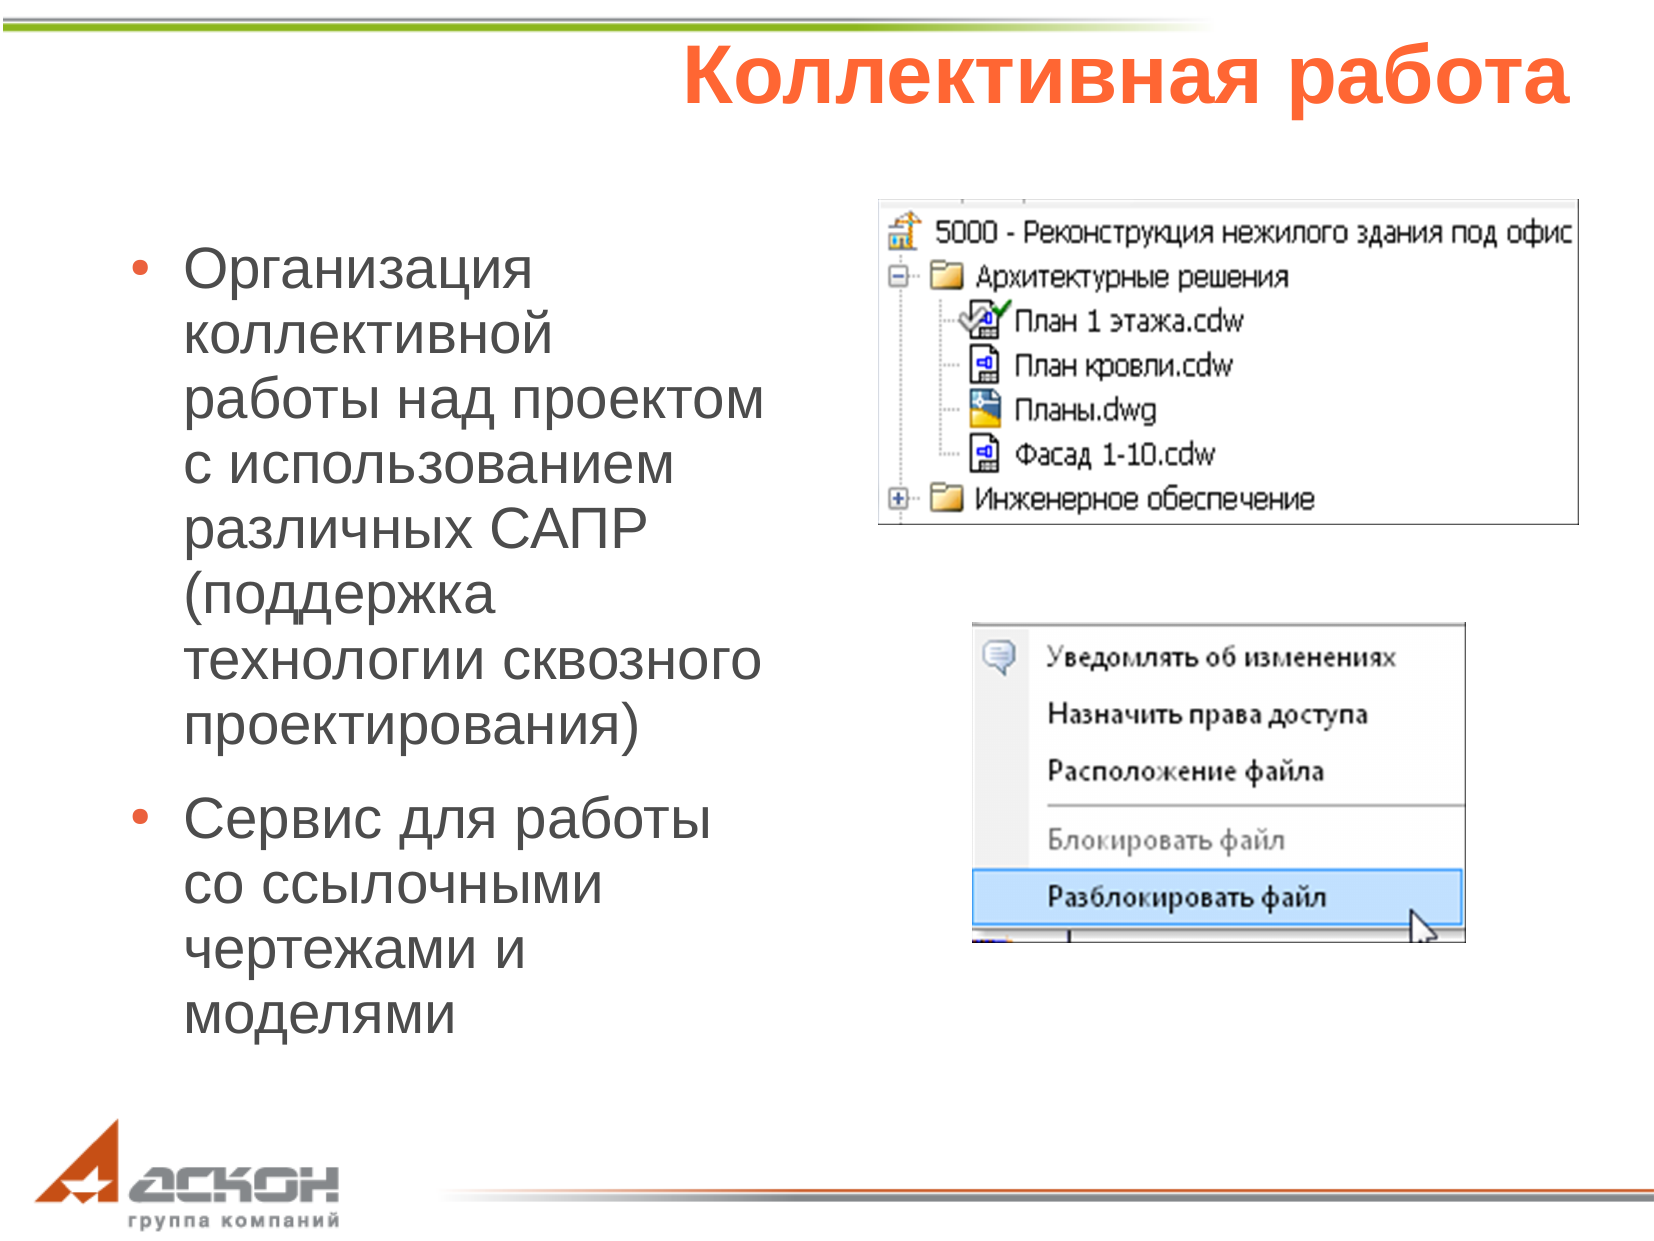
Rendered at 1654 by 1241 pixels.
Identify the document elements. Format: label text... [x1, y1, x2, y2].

list Организация коллективной работы над проектом с использованием различных САПР (поддержка технологии сквозного проектирования) Сервис для работы со ссылочными чертежами и моделями [112, 236, 768, 1063]
picture [3, 0, 1654, 1241]
title Коллективная работа [82, 28, 1571, 122]
